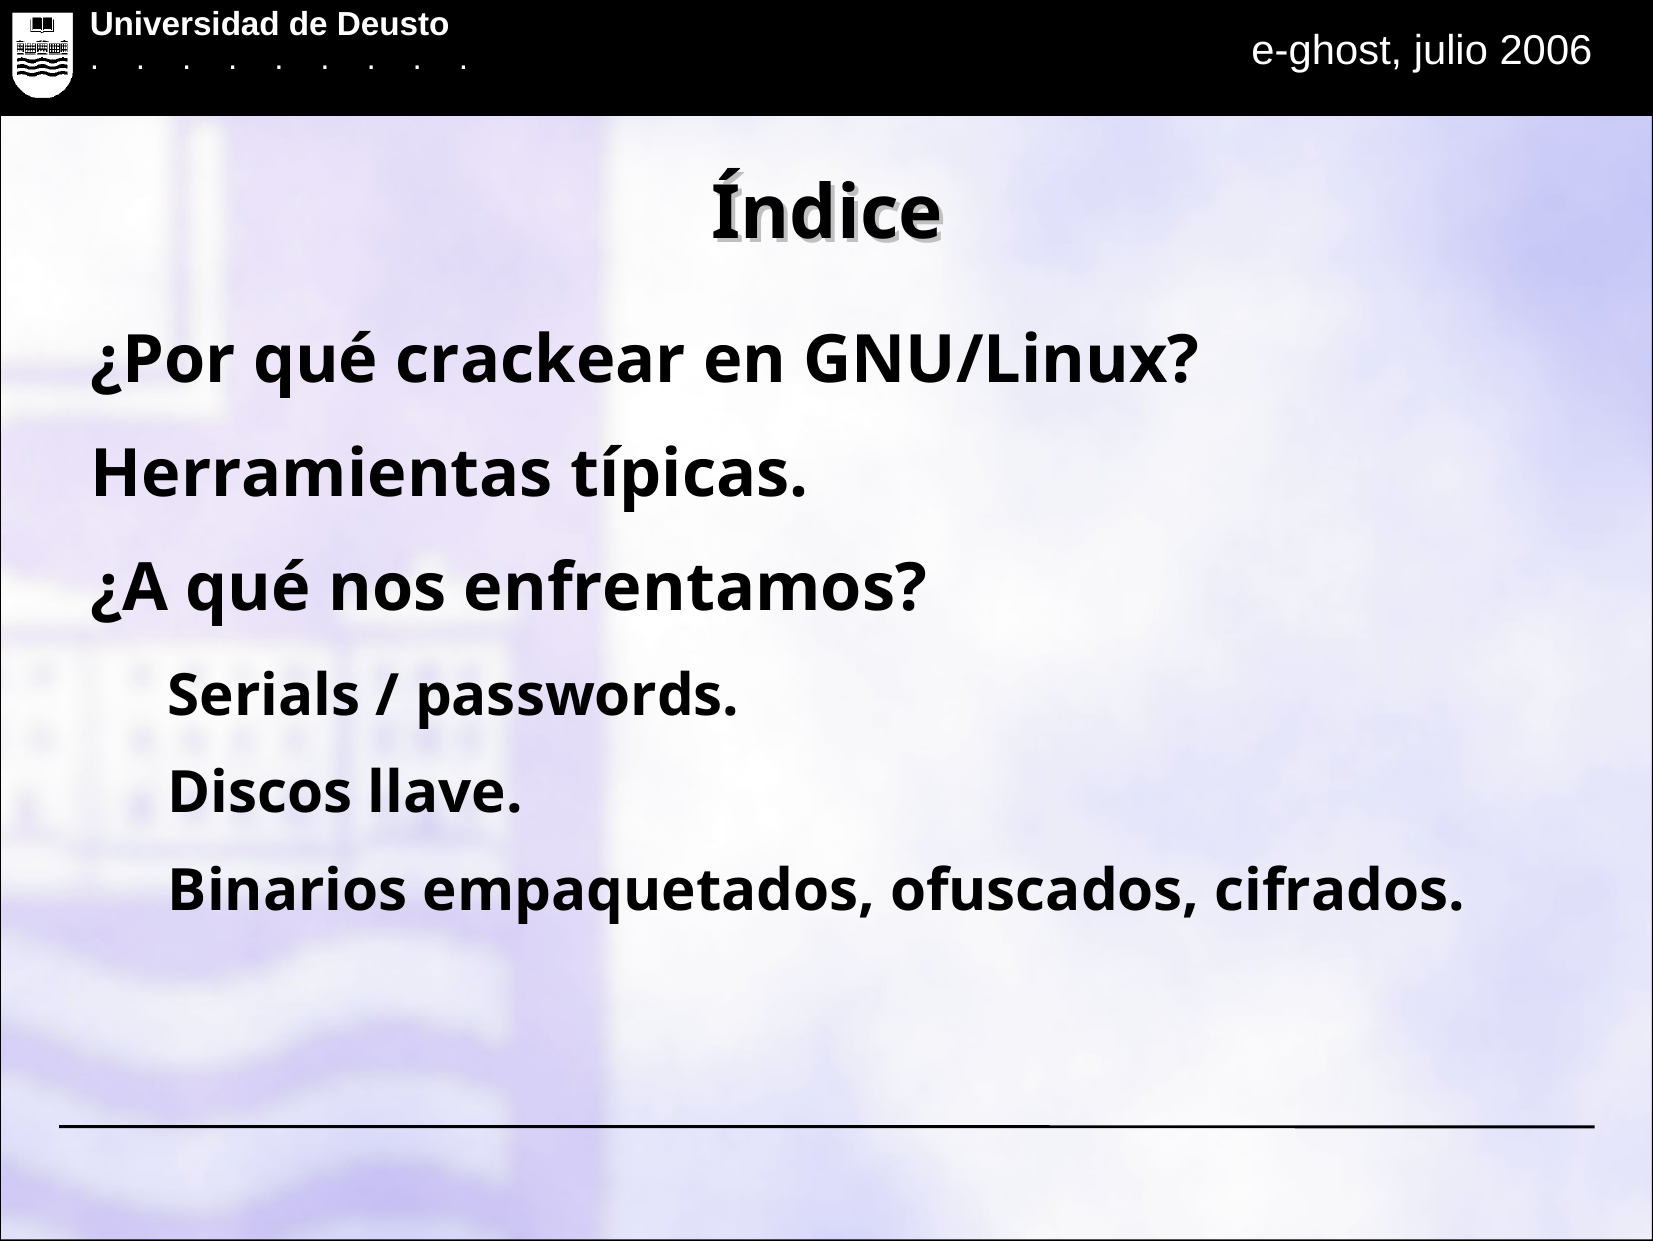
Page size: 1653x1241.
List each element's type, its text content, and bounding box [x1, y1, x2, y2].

list ¿Por qué crackear en GNU/Linux? Herramientas típicas. ¿A qué nos enfrentamos? Serials / passwords. Discos llave. Binarios empaquetados, ofuscados, cifrados. [73, 314, 1560, 1107]
title Índice [121, 140, 1533, 279]
picture [1, 116, 1651, 1239]
